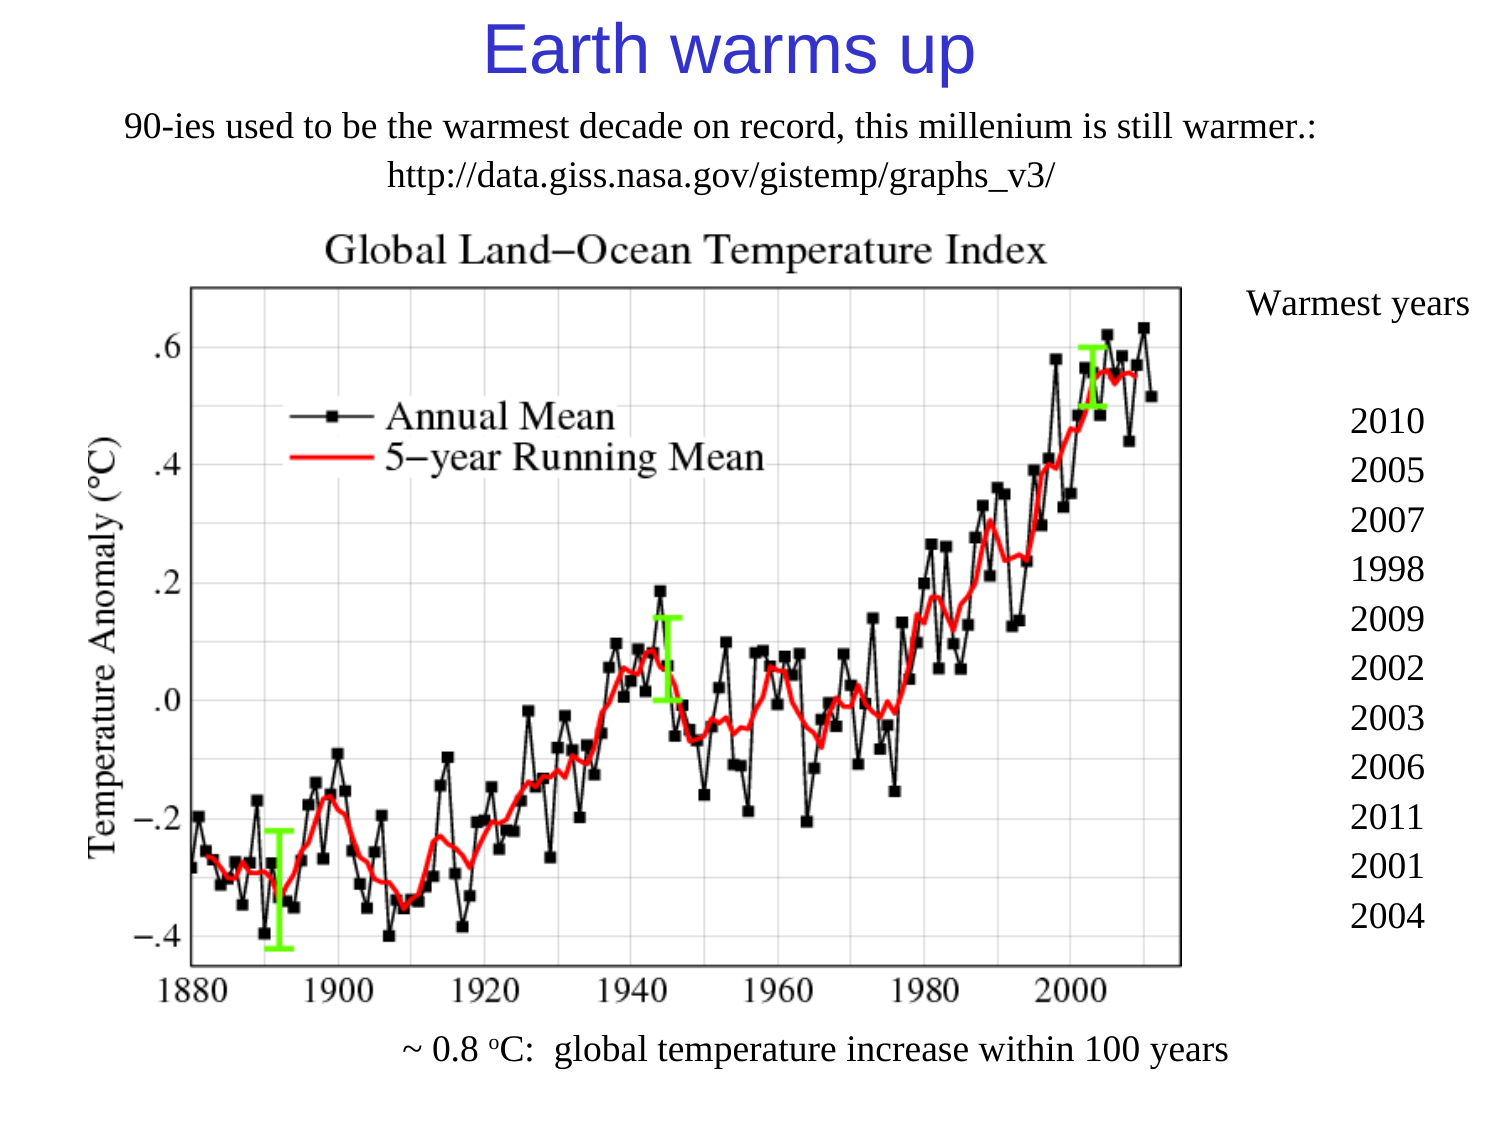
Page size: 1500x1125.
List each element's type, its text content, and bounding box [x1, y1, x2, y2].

text_box 90-ies used to be the warmest decade on record, this millenium is still warmer.: http://data.giss.nasa.gov/gistemp/graphs_v3/ [59, 119, 1394, 203]
text_box 2010 2005 2007 1998 2009 2002 2003 2006 2011 2001 2004 [1299, 383, 1477, 994]
text_box ~ 0.8 oC: global temperature increase within 100 years [150, 1011, 1483, 1077]
text_box Earth warms up [0, 0, 1477, 119]
picture [88, 233, 1182, 1004]
text_box Warmest years [1210, 265, 1500, 331]
